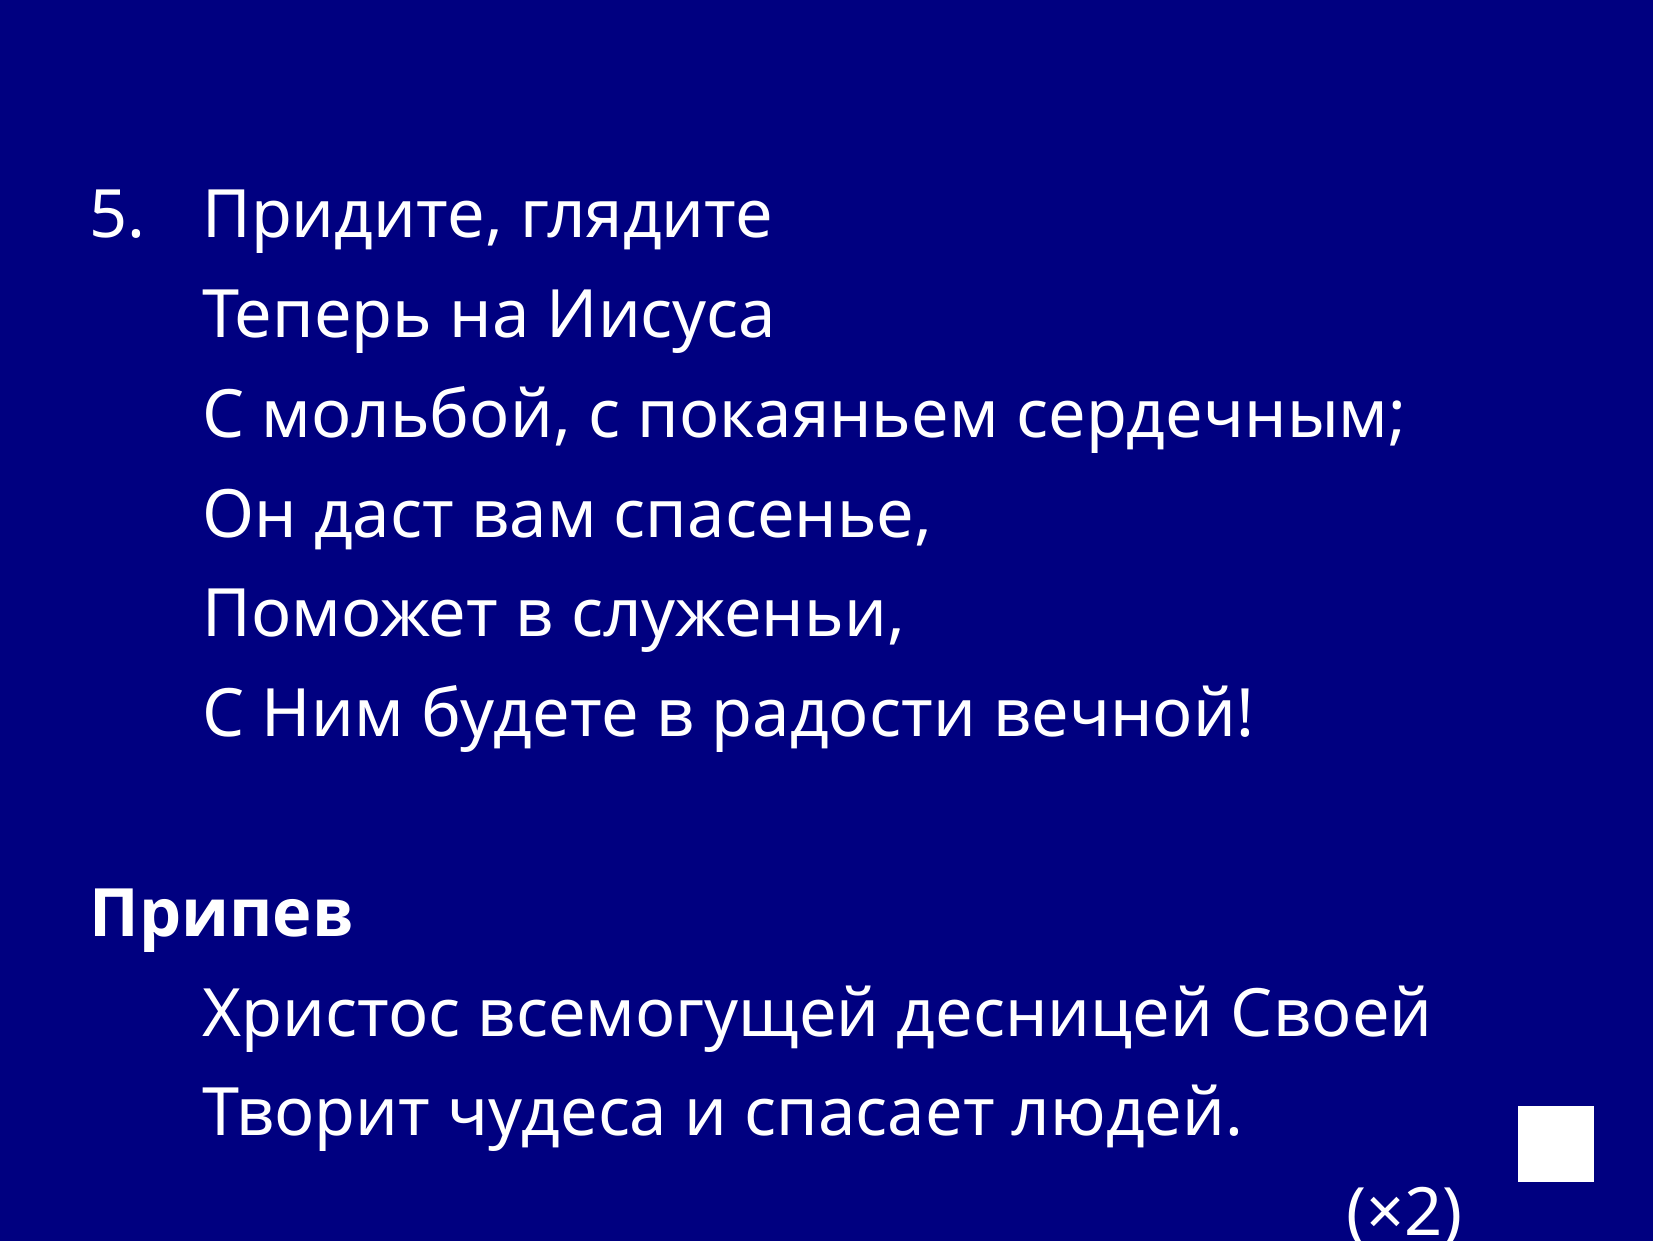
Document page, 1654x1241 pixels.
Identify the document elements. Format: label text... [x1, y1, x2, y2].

text_box 5. Придите, глядите Теперь на Иисуса С мольбой, с покаяньем сердечным; Он даст вам спасенье, Поможет в служеньи, С Ним будете в радости вечной! Припев Христос всемогущей десницей Своей Творит чудеса и спасает людей. (×2) [75, 150, 1576, 1163]
text_box [1518, 1106, 1594, 1182]
